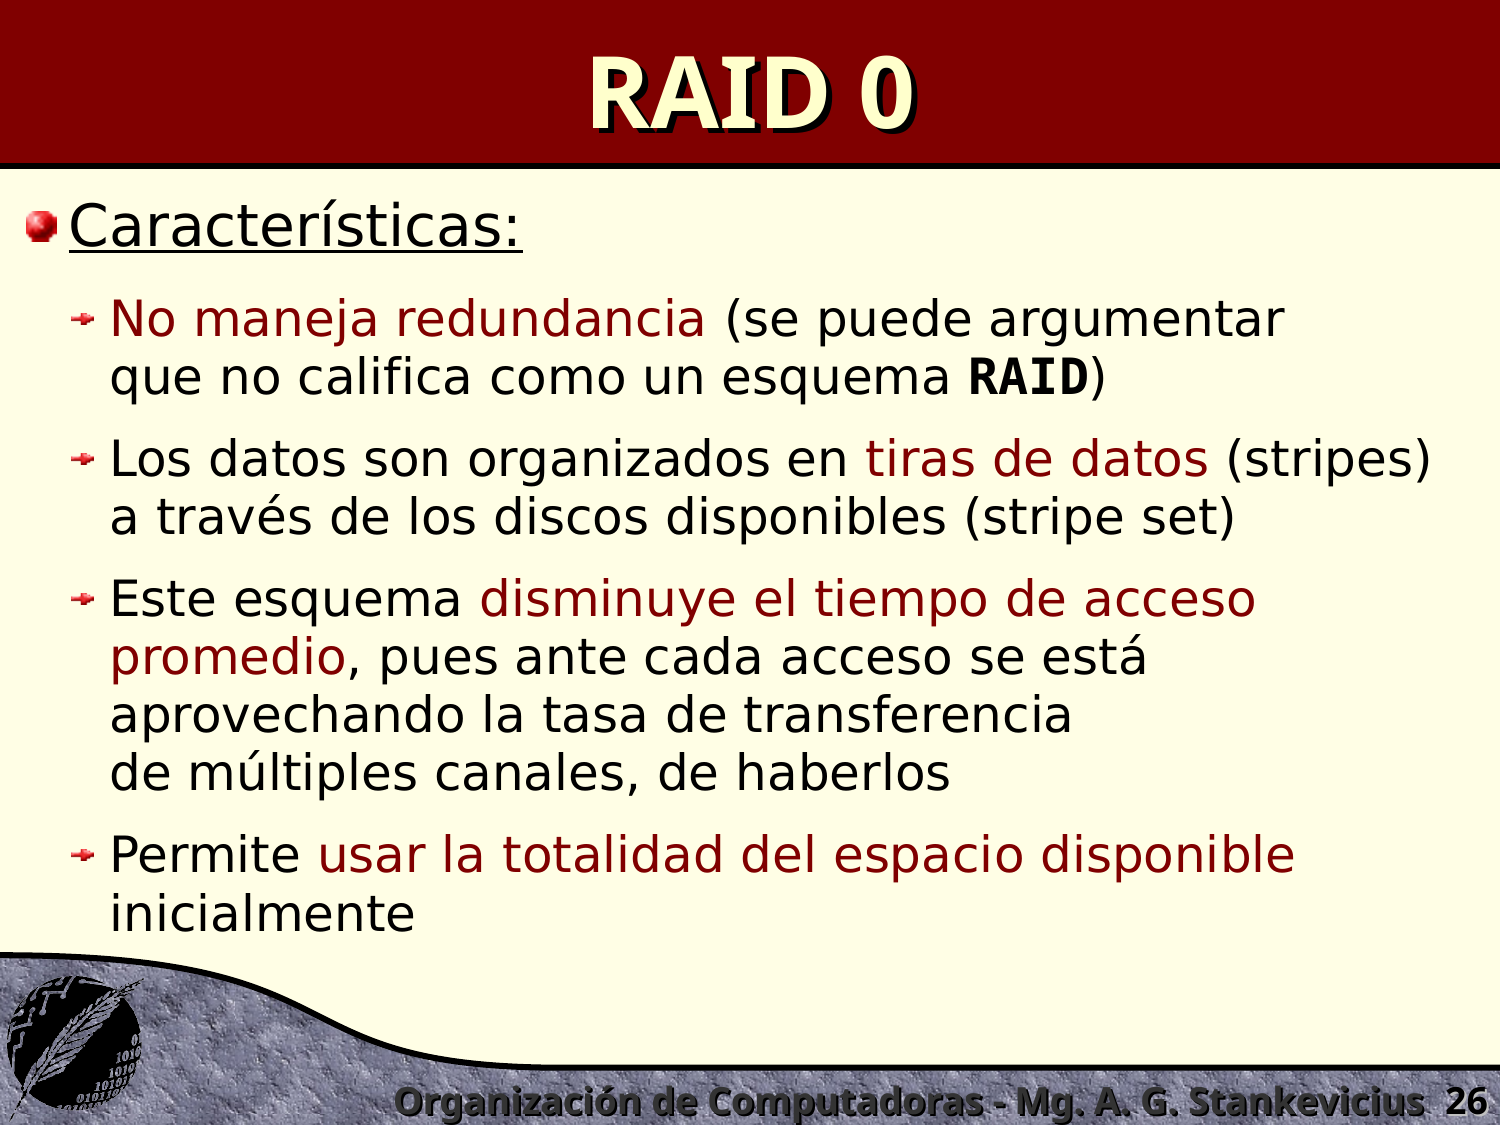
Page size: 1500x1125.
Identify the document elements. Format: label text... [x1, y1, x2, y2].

picture [802, 1100, 806, 1110]
list Características: No maneja redundancia (se puede argumentar que no califica como un esquema RAID) Los datos son organizados en tiras de datos (stripes) a través de los discos disponibles (stripe set) Este esquema disminuye el tiempo de acceso promedio, pues ante cada acceso se está aprovechando la tasa de transferencia de múltiples canales, de haberlos Permite usar la totalidad del espacio disponible inicialmente [11, 192, 1486, 947]
picture [0, 959, 1500, 1125]
picture [448, 1100, 455, 1110]
title RAID 0 [15, 5, 1485, 160]
picture [1058, 1100, 1065, 1110]
